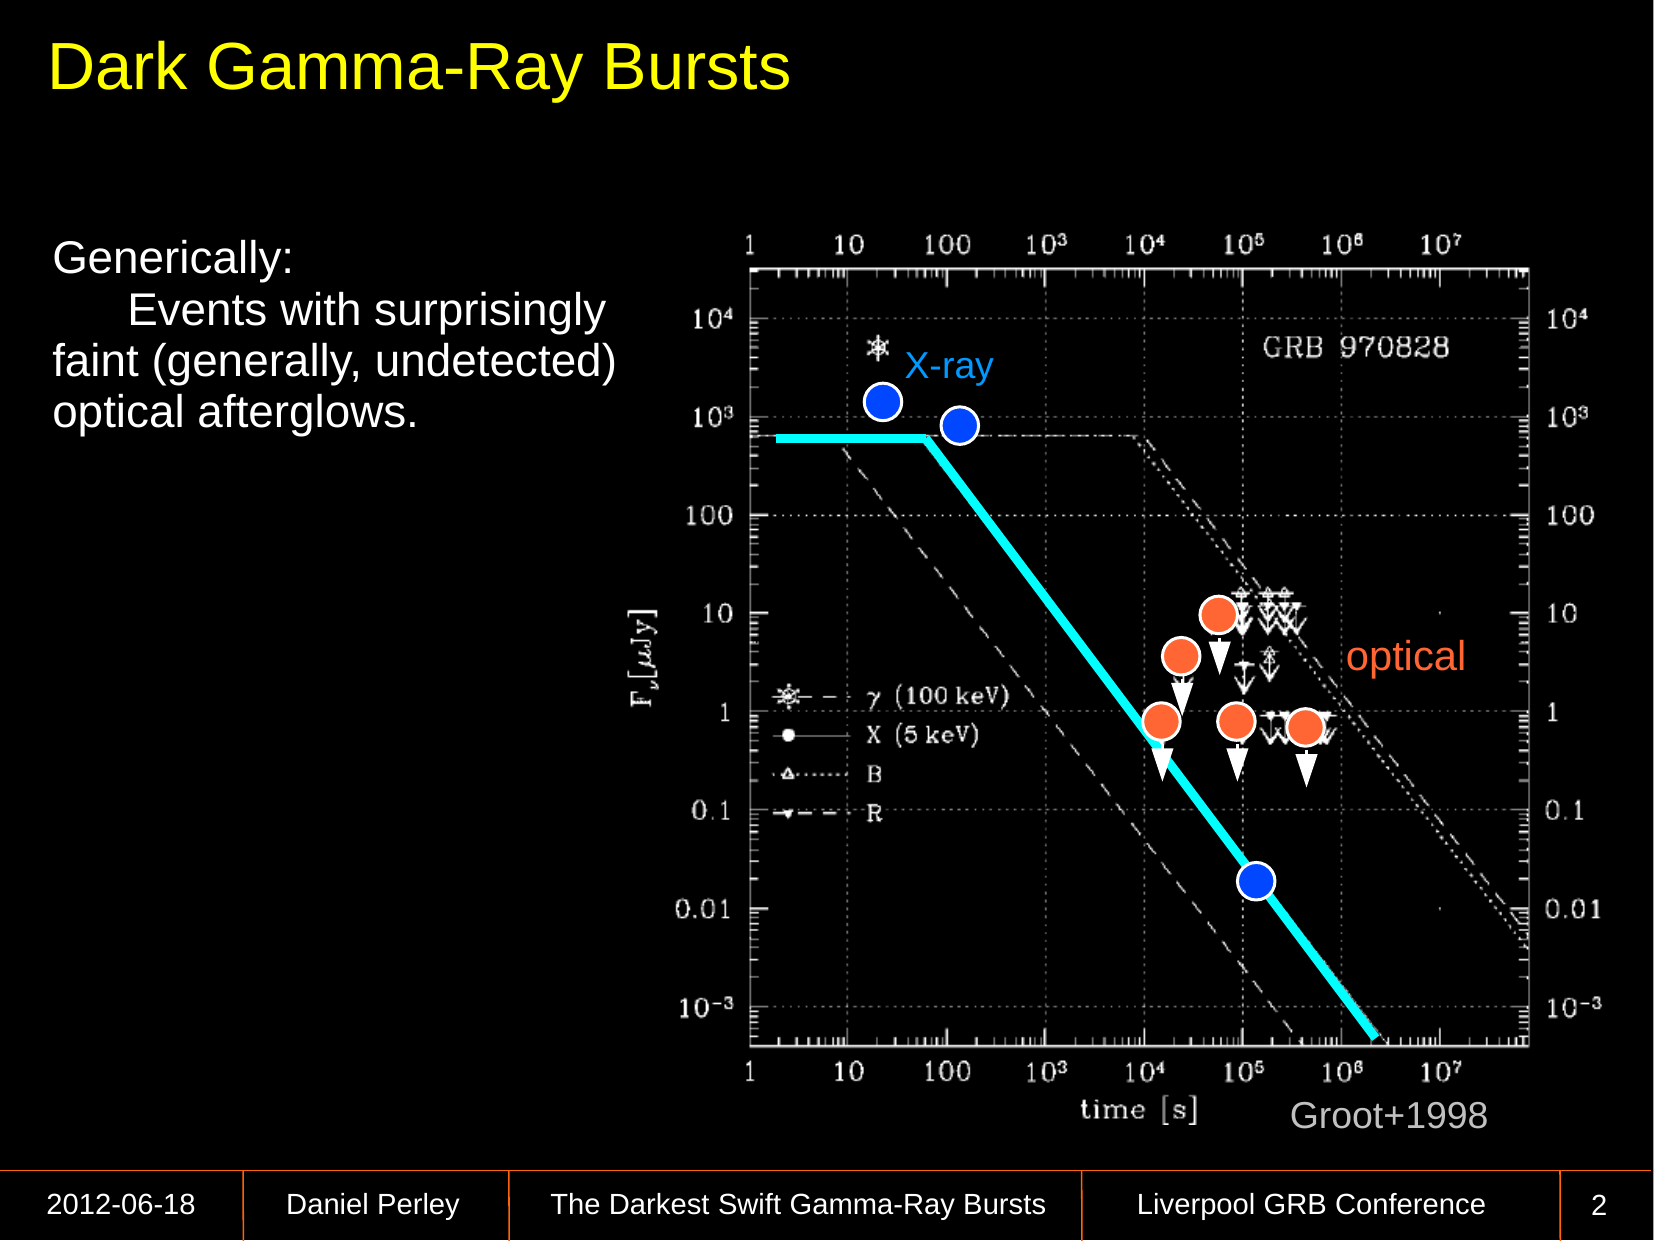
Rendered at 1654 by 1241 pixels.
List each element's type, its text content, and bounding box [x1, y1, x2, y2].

text_box optical [1312, 625, 1501, 687]
title Dark Gamma-Ray Bursts [47, 25, 1564, 107]
text_box [1237, 862, 1276, 901]
text_box Groot+1998 [1275, 1087, 1613, 1145]
text_box [1142, 702, 1181, 741]
text_box [1162, 637, 1201, 676]
text_box Generically: Events with surprisingly faint (generally, undetected) optical afterglows. [37, 225, 638, 445]
text_box [1217, 702, 1256, 741]
text_box [1286, 708, 1325, 747]
picture [584, 224, 1613, 1125]
text_box [864, 385, 902, 421]
text_box X-ray [874, 337, 1025, 395]
text_box [941, 406, 979, 445]
text_box [1199, 596, 1238, 634]
